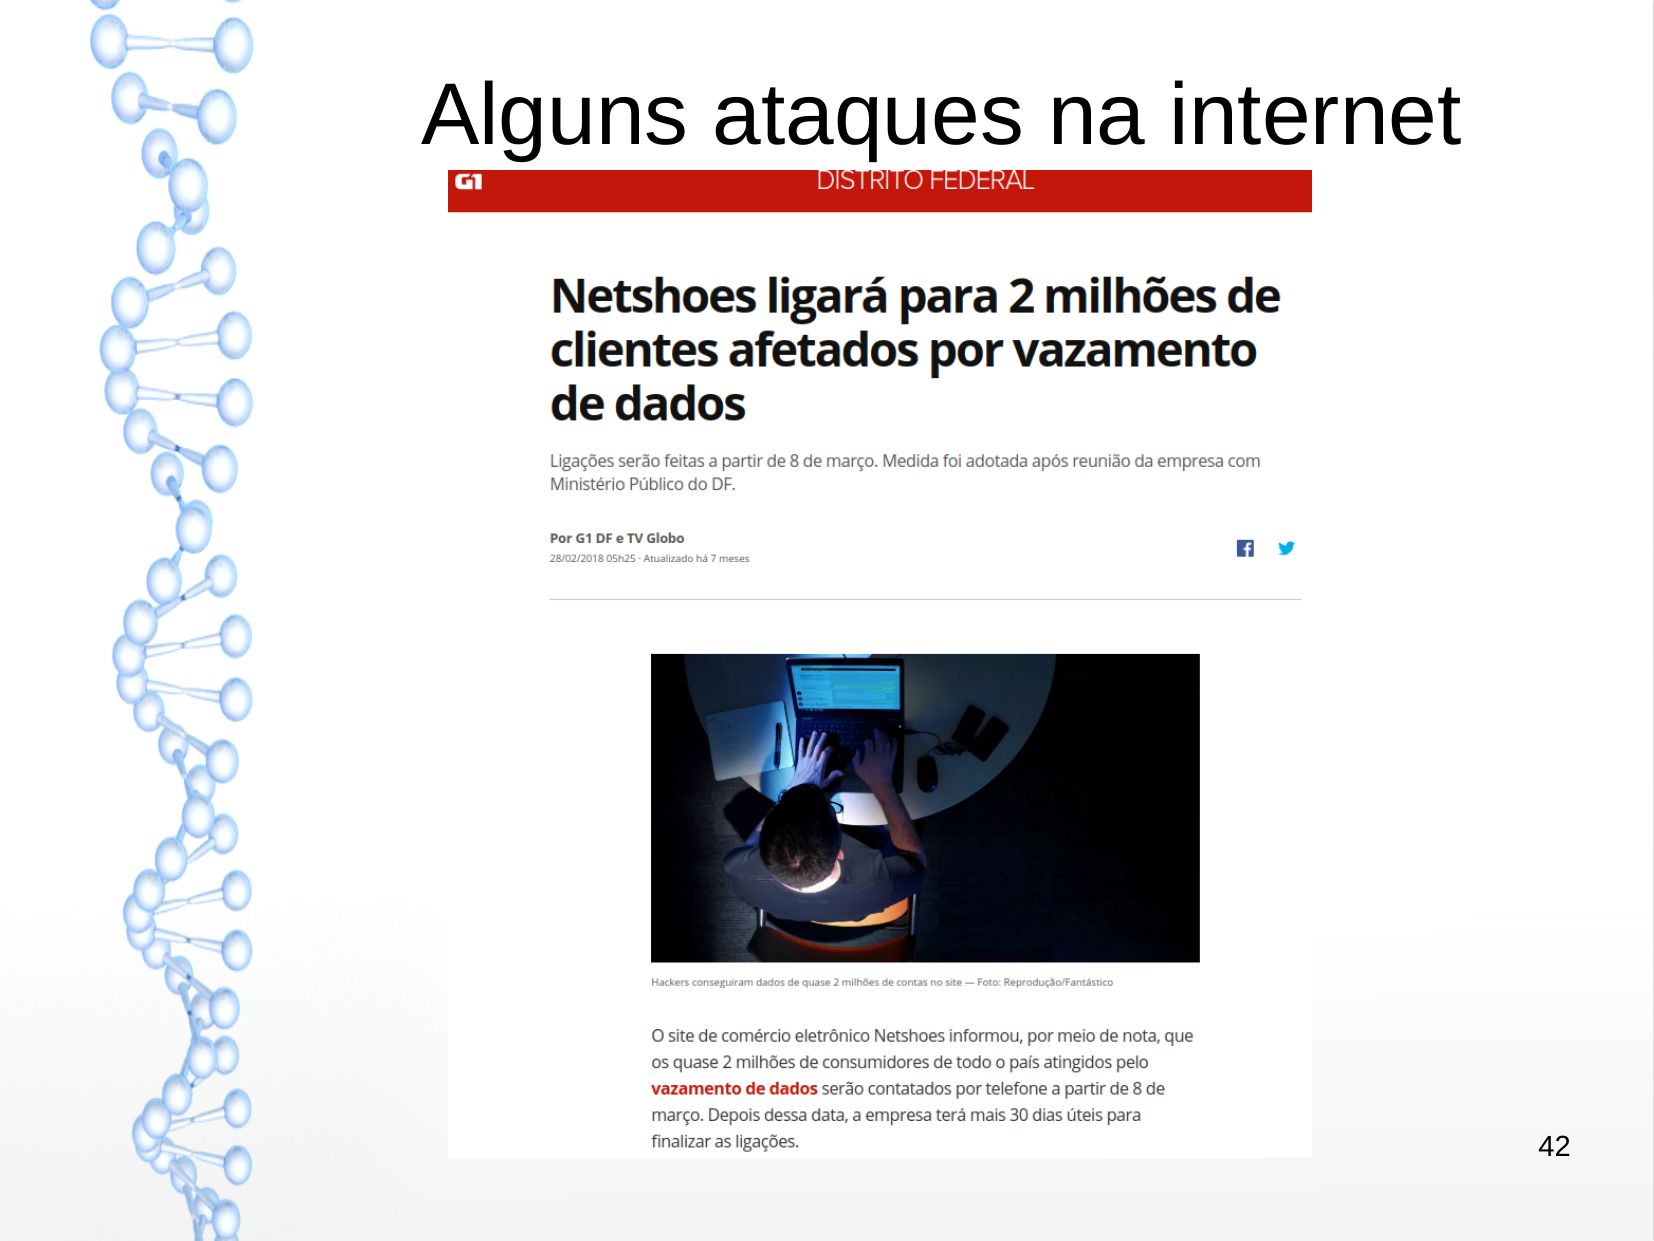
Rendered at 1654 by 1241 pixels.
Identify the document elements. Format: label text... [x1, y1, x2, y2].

picture [0, 0, 1654, 1241]
list [271, 200, 1560, 1193]
title Alguns ataques na internet [277, 11, 1607, 217]
